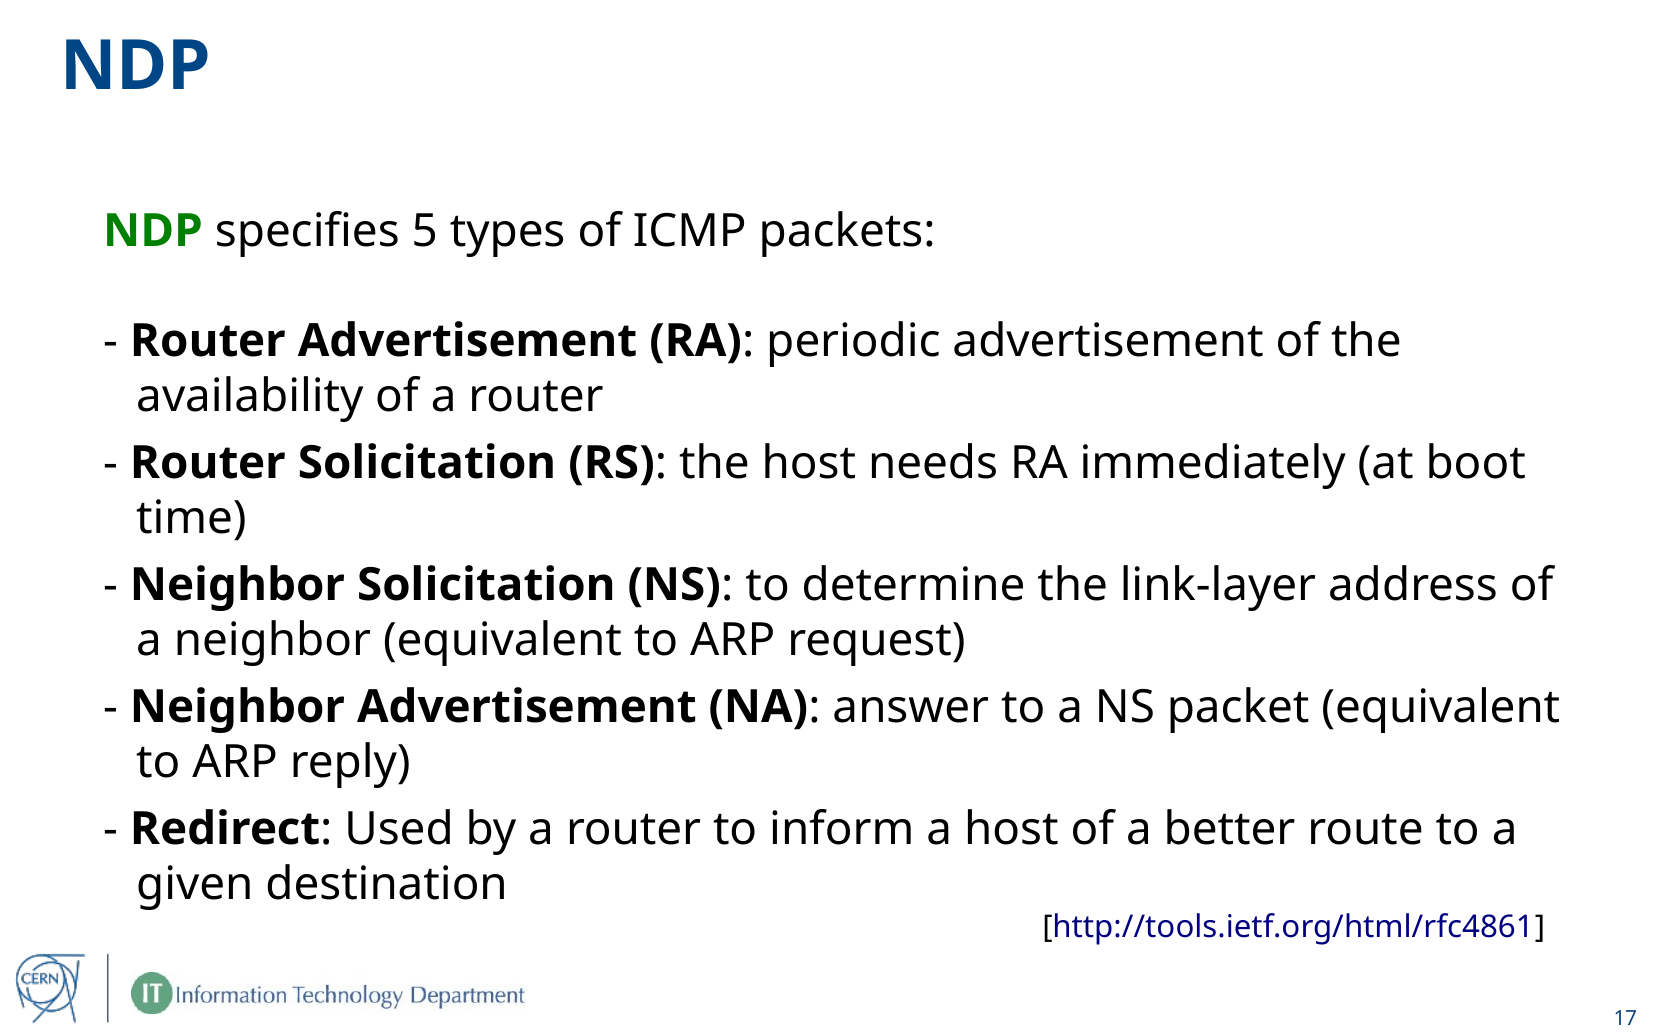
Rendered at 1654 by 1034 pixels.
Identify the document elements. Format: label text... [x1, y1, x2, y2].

text_box [http://tools.ietf.org/html/rfc4861] [1027, 896, 1636, 987]
text_box NDP specifies 5 types of ICMP packets: - Router Advertisement (RA): periodic advertisement of the availability of a router - Router Solicitation (RS): the host needs RA immediately (at boot time) - Neighbor Solicitation (NS): to determine the link-layer address of a neighbor (equivalent to ARP request) - Neighbor Advertisement (NA): answer to a NS packet (equivalent to ARP reply) - Redirect: Used by a router to inform a host of a better route to a given destination [88, 193, 1581, 685]
title NDP [60, 0, 1528, 138]
picture [36, 1002, 50, 1009]
picture [16, 985, 64, 1032]
picture [131, 972, 774, 1014]
